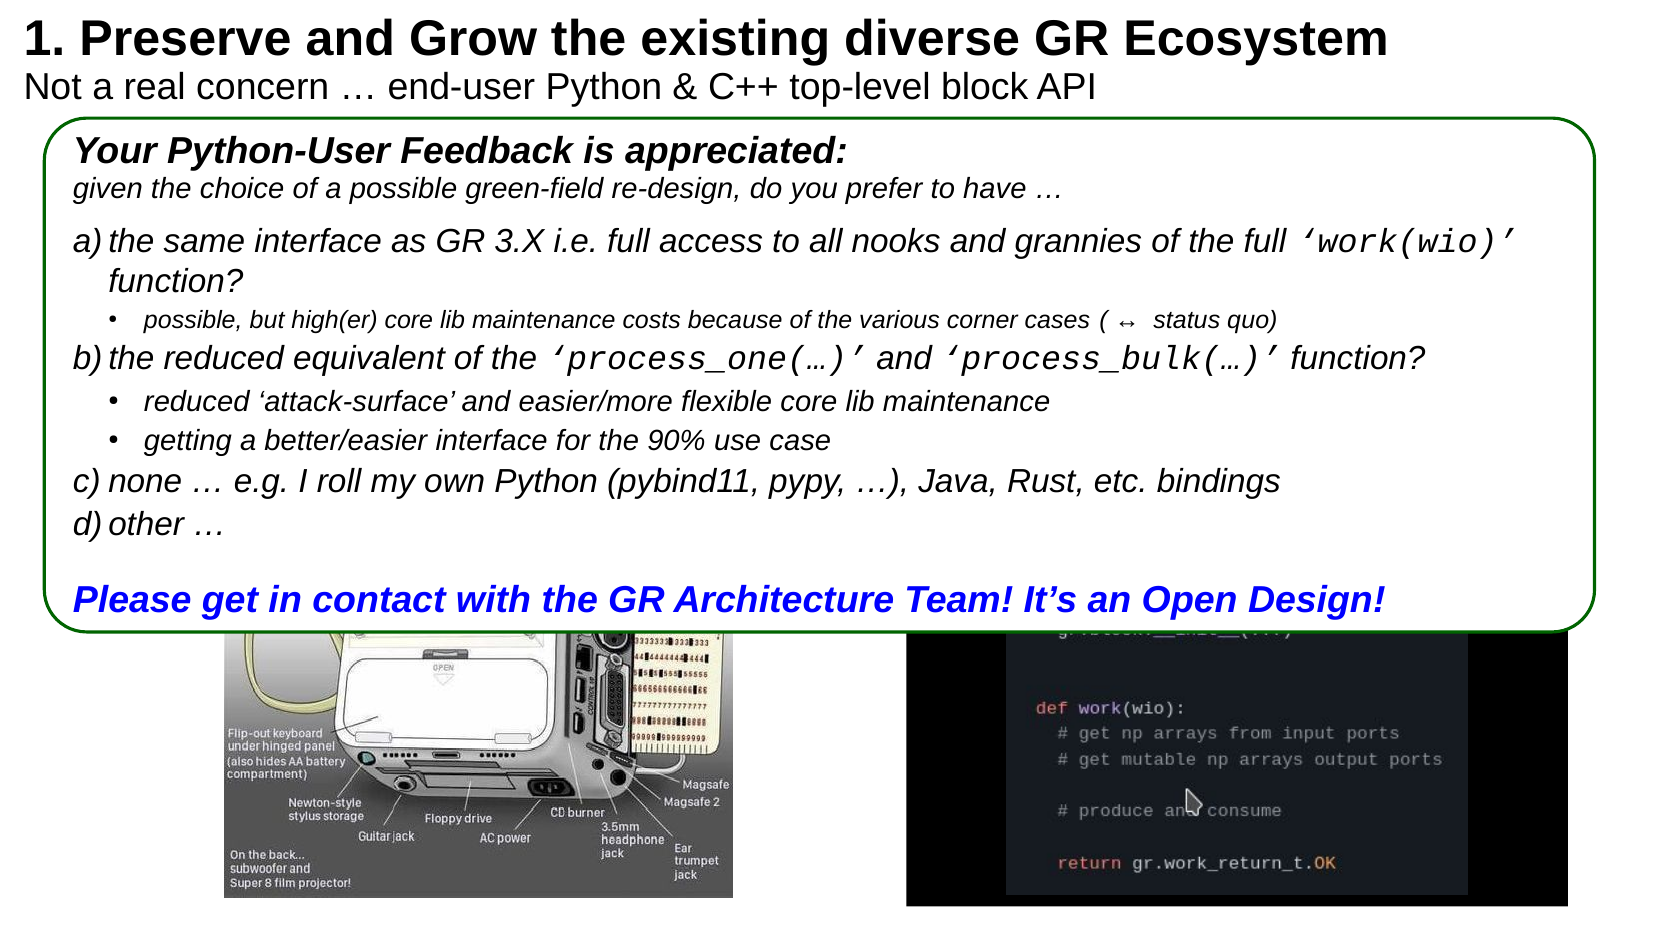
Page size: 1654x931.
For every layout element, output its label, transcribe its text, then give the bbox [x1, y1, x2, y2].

title 1. Preserve and Grow the existing diverse GR Ecosystem Not a real concern … end-user Python & C++ top-level block API [23, 7, 1638, 111]
picture [1006, 632, 1468, 895]
list non-issues – keep as is: [906, 630, 1568, 907]
text_box Your Python-User Feedback is appreciated: given the choice of a possible green-field re-design, do you prefer to have … the same interface as GR 3.X i.e. full access to all nooks and grannies of the full ‘work(wio)’ function? possible, but high(er) core lib maintenance costs because of the various corner cases ( ↔ status quo) the reduced equivalent of the ‘process_one(…)’ and ‘process_bulk(…)’ function? reduced ‘attack-surface’ and easier/more flexible core lib maintenance getting a better/easier interface for the 90% use case none … e.g. I roll my own Python (pybind11, pypy, …), Java, Rust, etc. bindings other … Please get in contact with the GR Architecture Team! It’s an Open Design! [44, 118, 1595, 632]
picture [224, 632, 733, 898]
